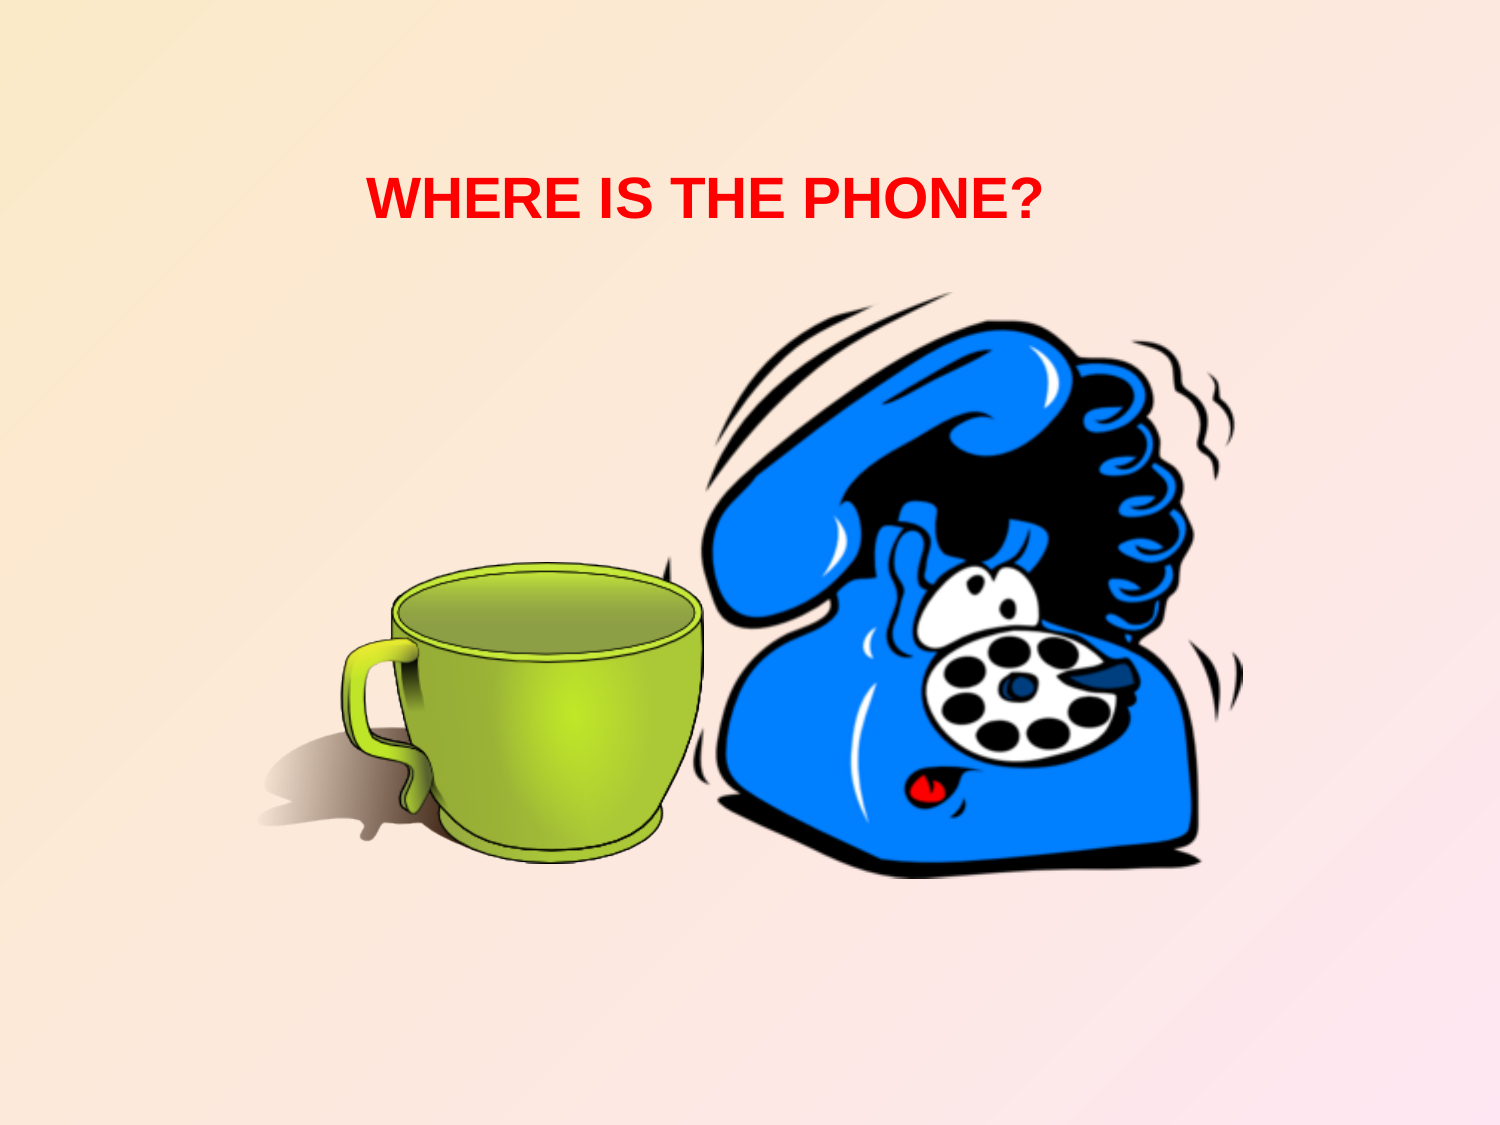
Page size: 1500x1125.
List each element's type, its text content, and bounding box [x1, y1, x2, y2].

text_box WHERE IS THE PHONE? [351, 152, 1196, 238]
picture [257, 292, 1243, 879]
